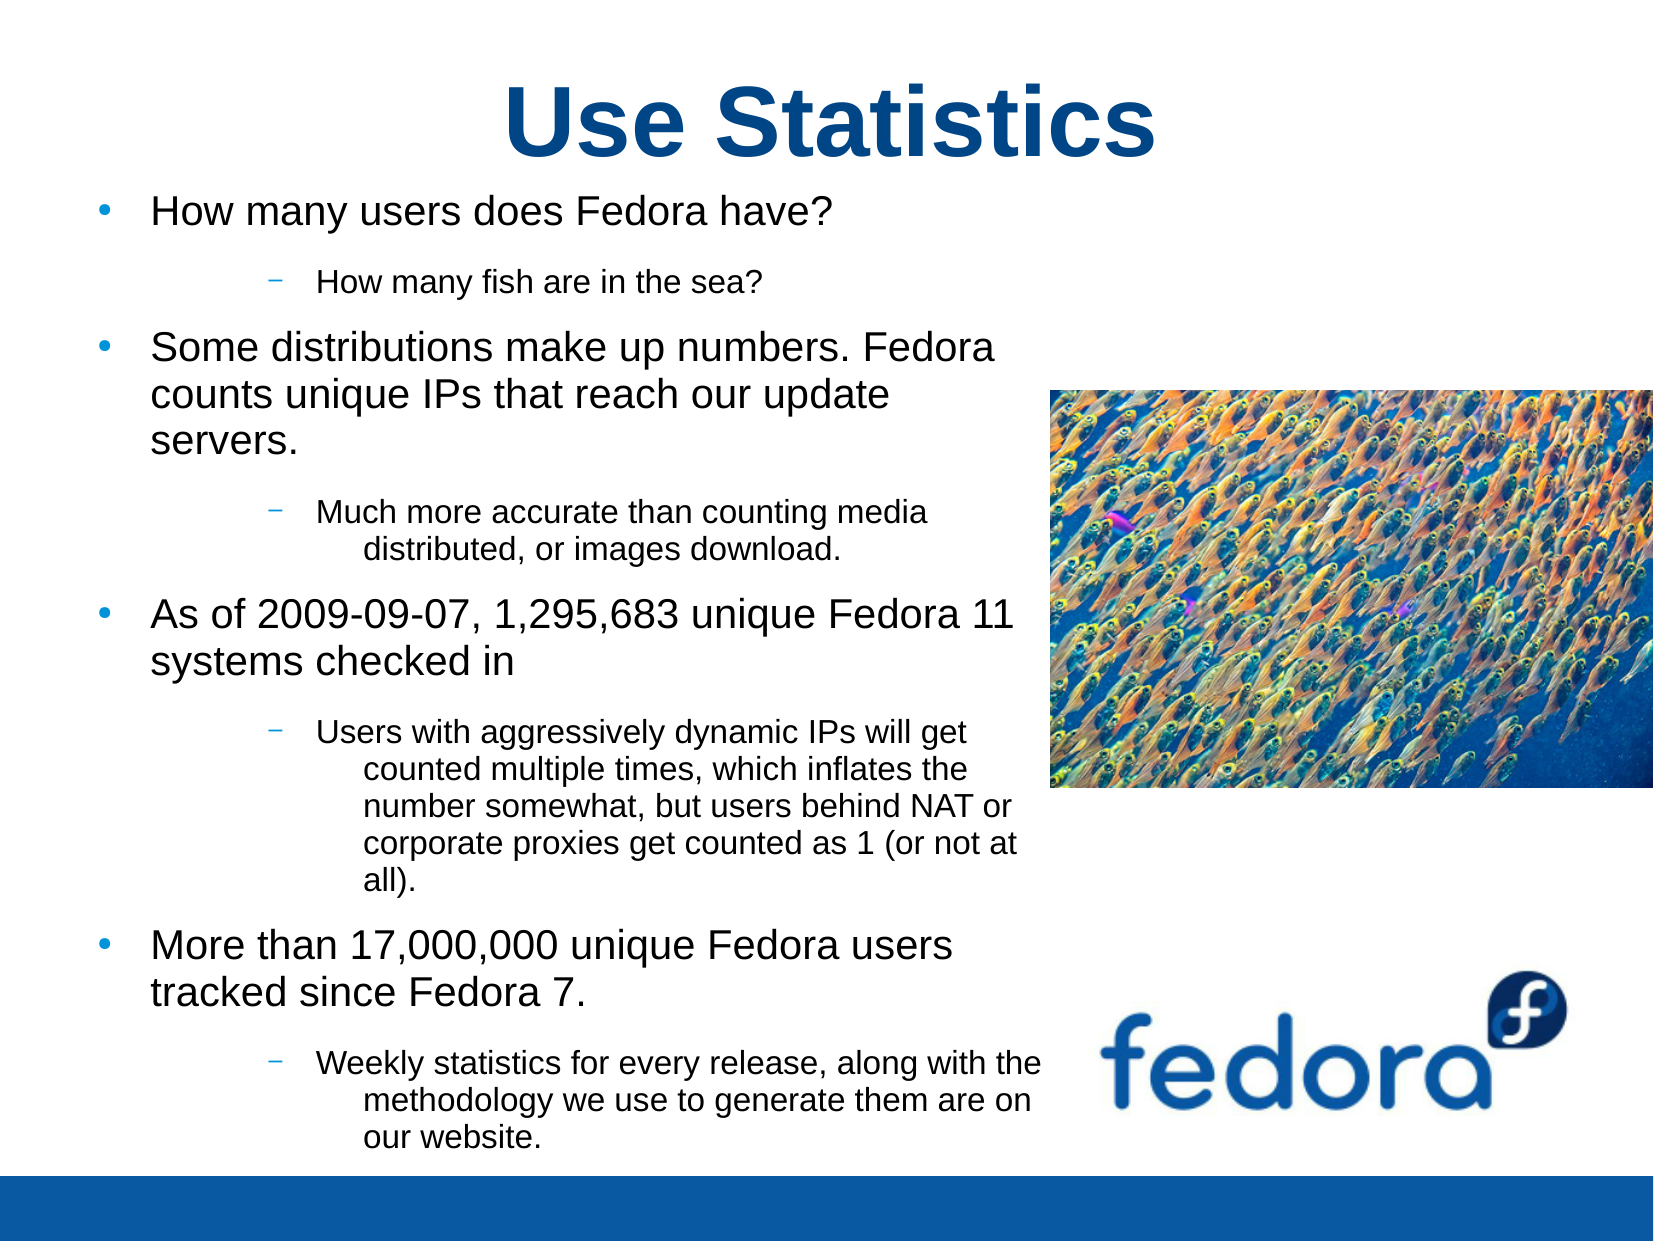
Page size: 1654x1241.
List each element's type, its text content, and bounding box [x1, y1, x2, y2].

picture [0, 0, 1654, 1241]
title Use Statistics [87, 17, 1576, 226]
list How many users does Fedora have? How many fish are in the sea? Some distributions make up numbers. Fedora counts unique IPs that reach our update servers. Much more accurate than counting media distributed, or images download. As of 2009-09-07, 1,295,683 unique Fedora 11 systems checked in Users with aggressively dynamic IPs will get counted multiple times, which inflates the number somewhat, but users behind NAT or corporate proxies get counted as 1 (or not at all). More than 17,000,000 unique Fedora users tracked since Fedora 7. Weekly statistics for every release, along with the methodology we use to generate them are on our website. [79, 187, 1051, 1226]
